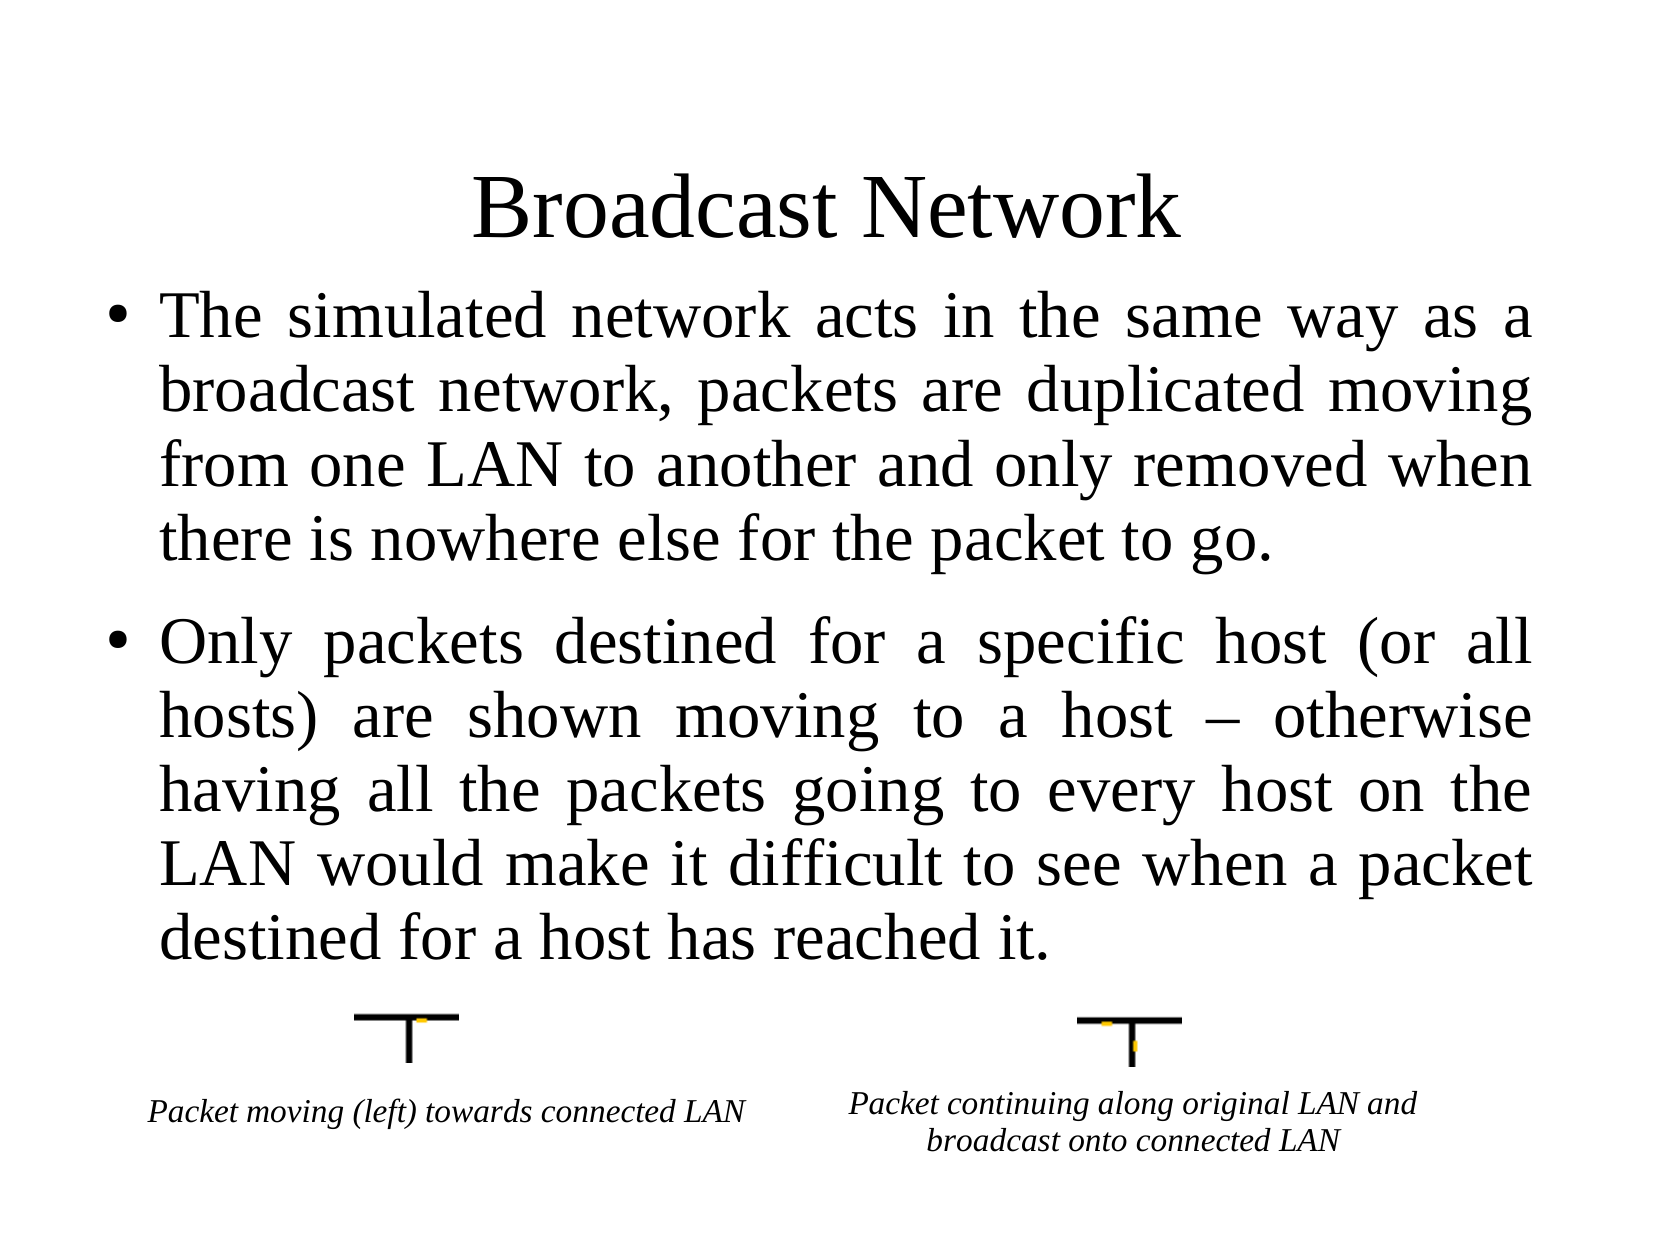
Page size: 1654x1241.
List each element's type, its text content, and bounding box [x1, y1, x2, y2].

title Broadcast Network [121, 102, 1534, 278]
text_box Packet continuing along original LAN and broadcast onto connected LAN [848, 1084, 1447, 1182]
picture [354, 1000, 459, 1063]
list The simulated network acts in the same way as a broadcast network, packets are duplicated moving from one LAN to another and only removed when there is nowhere else for the packet to go. Only packets destined for a specific host (or all hosts) are shown moving to a host – otherwise having all the packets going to every host on the LAN would make it difficult to see when a packet destined for a host has reached it. [88, 278, 1536, 975]
picture [1077, 1003, 1182, 1067]
text_box Packet moving (left) towards connected LAN [147, 1092, 746, 1130]
